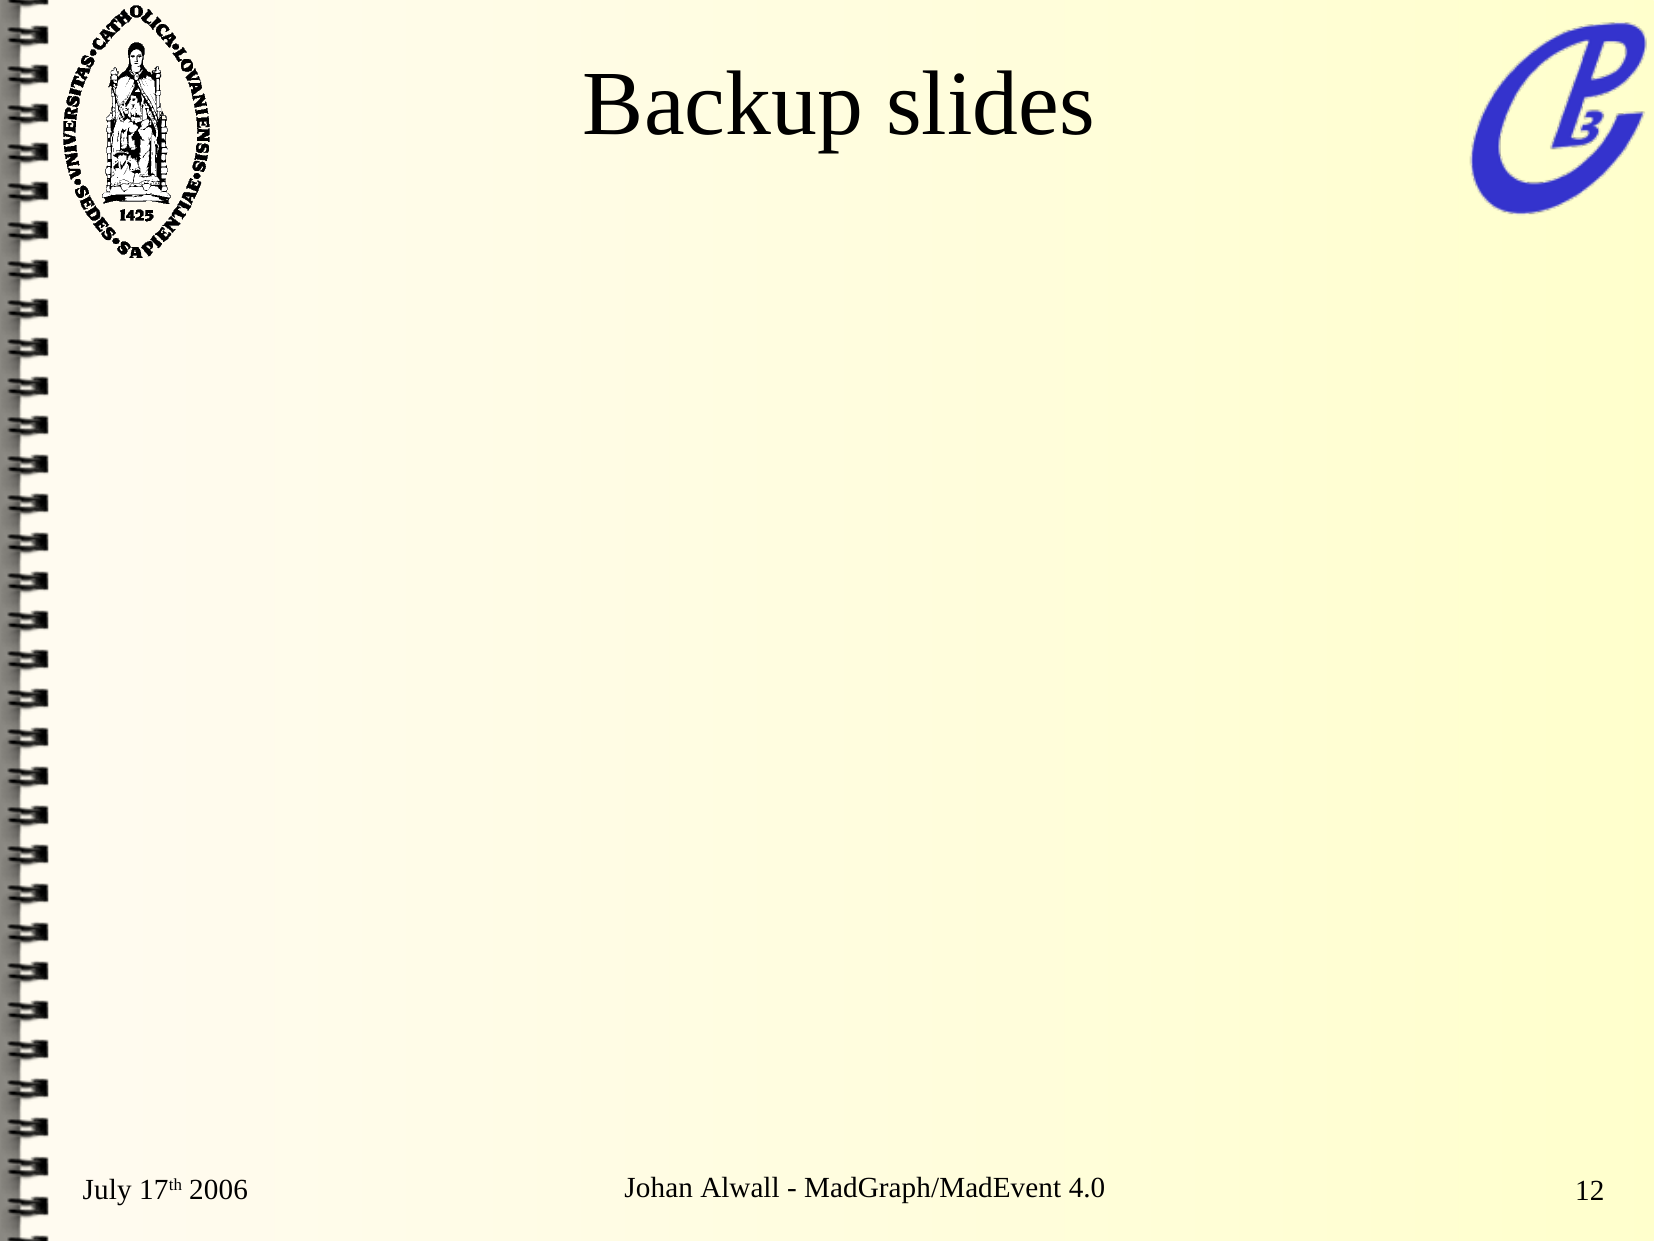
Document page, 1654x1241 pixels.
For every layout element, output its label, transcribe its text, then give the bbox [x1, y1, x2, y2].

picture [1467, 14, 1654, 216]
picture [0, 0, 1654, 1241]
title Backup slides [234, 0, 1445, 208]
